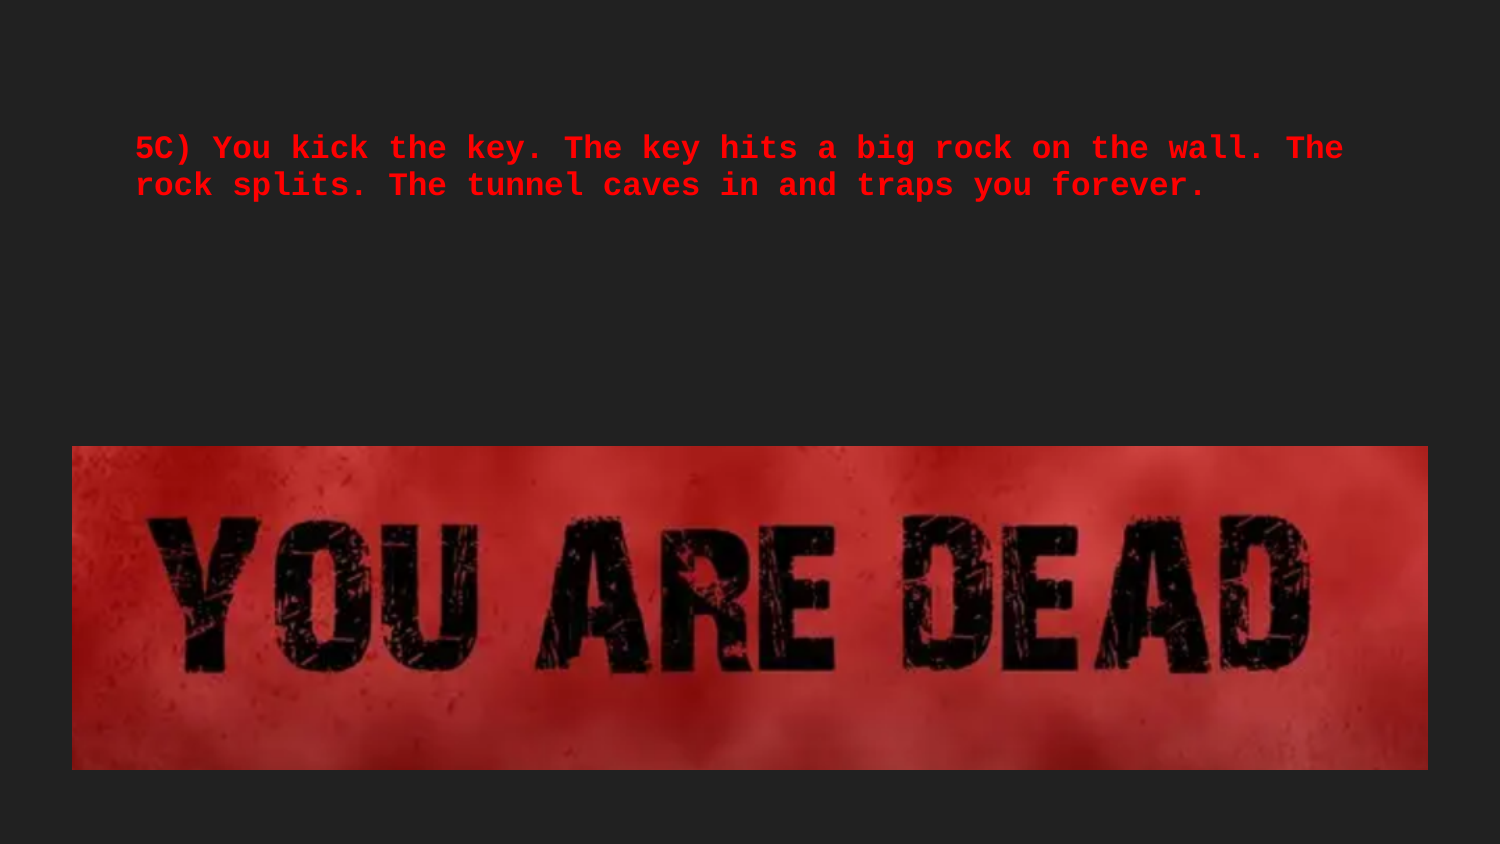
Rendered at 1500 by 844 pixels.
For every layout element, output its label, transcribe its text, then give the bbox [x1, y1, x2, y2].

picture [72, 446, 1428, 770]
title 5C) You kick the key. The key hits a big rock on the wall. The rock splits. The tunnel caves in and traps you forever. [119, 116, 1401, 410]
